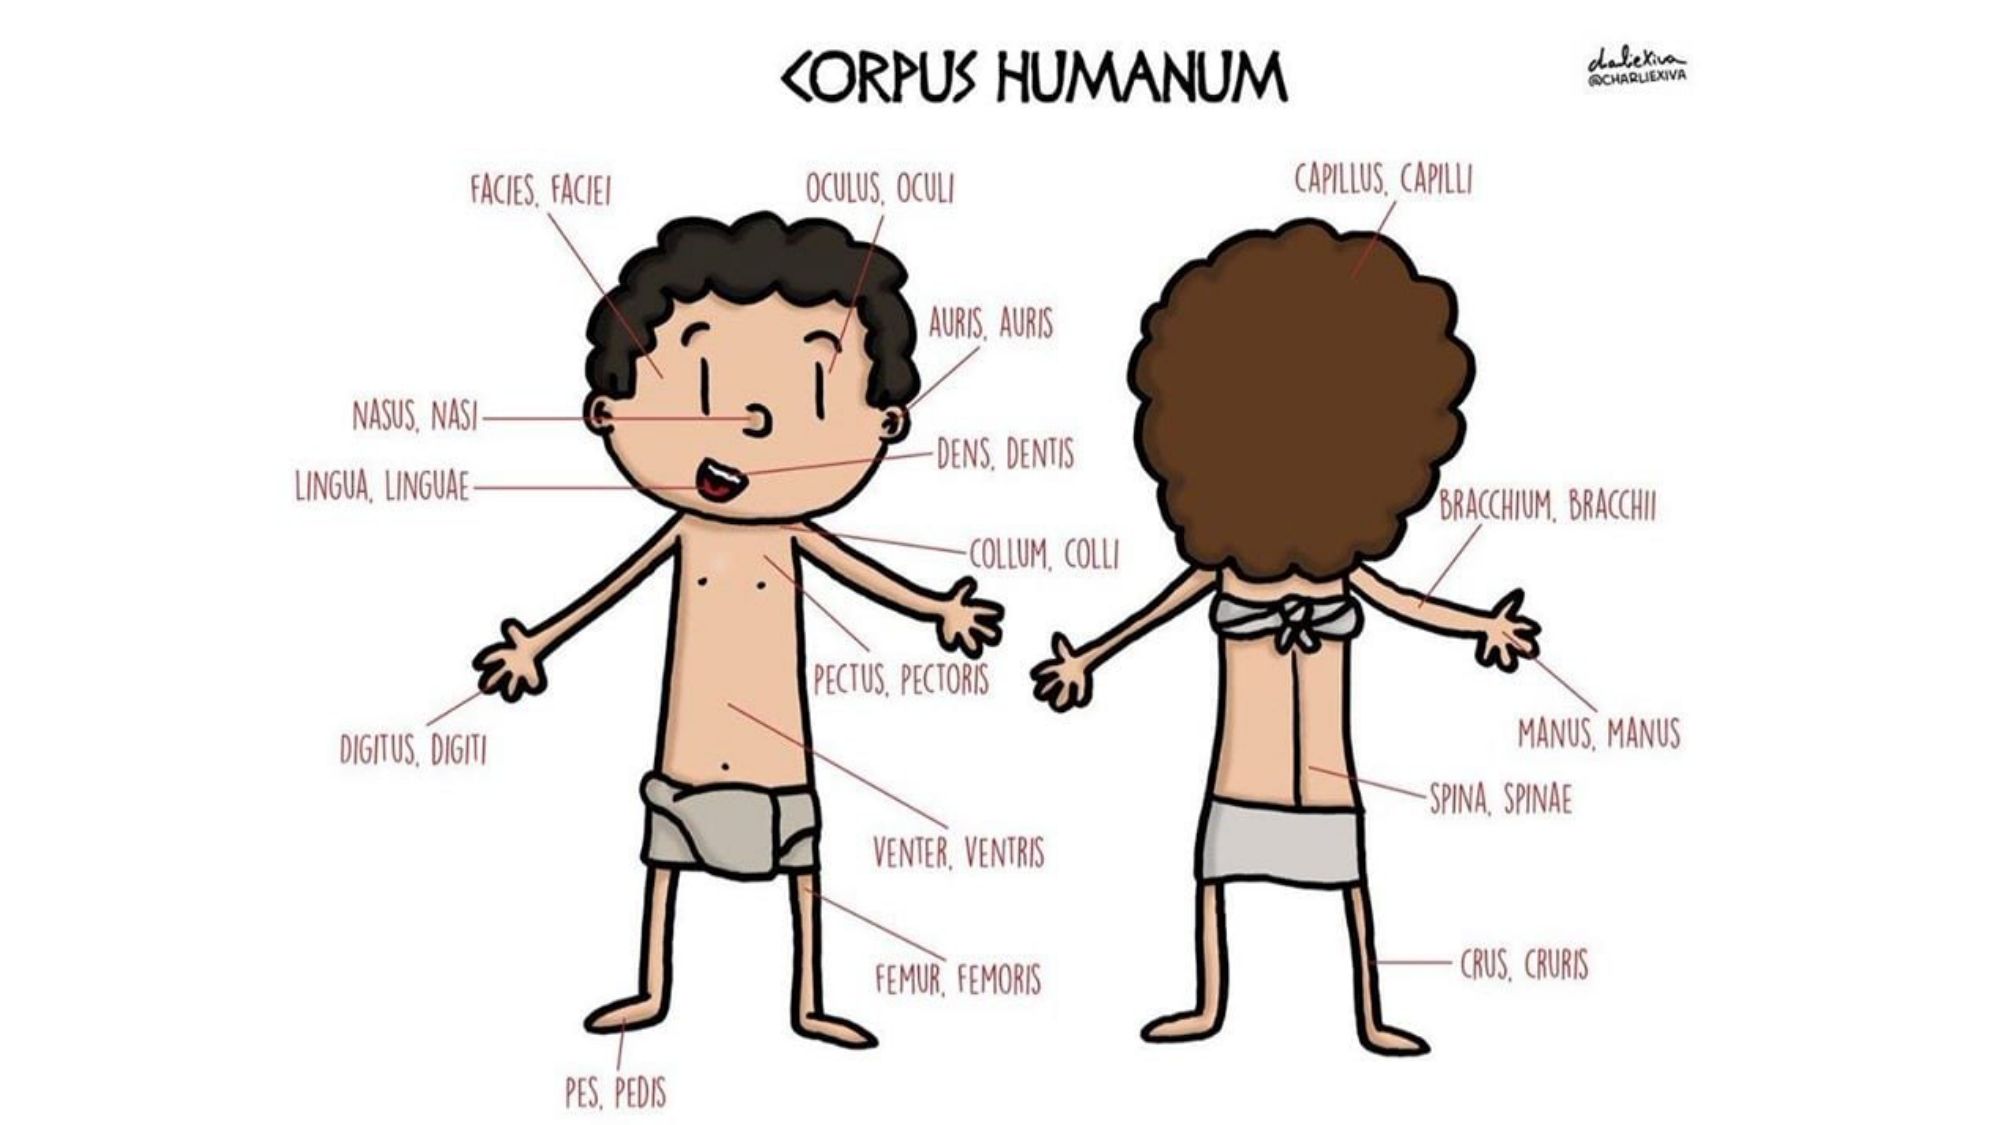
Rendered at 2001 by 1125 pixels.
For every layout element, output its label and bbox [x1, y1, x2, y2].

picture [259, 0, 1741, 1125]
